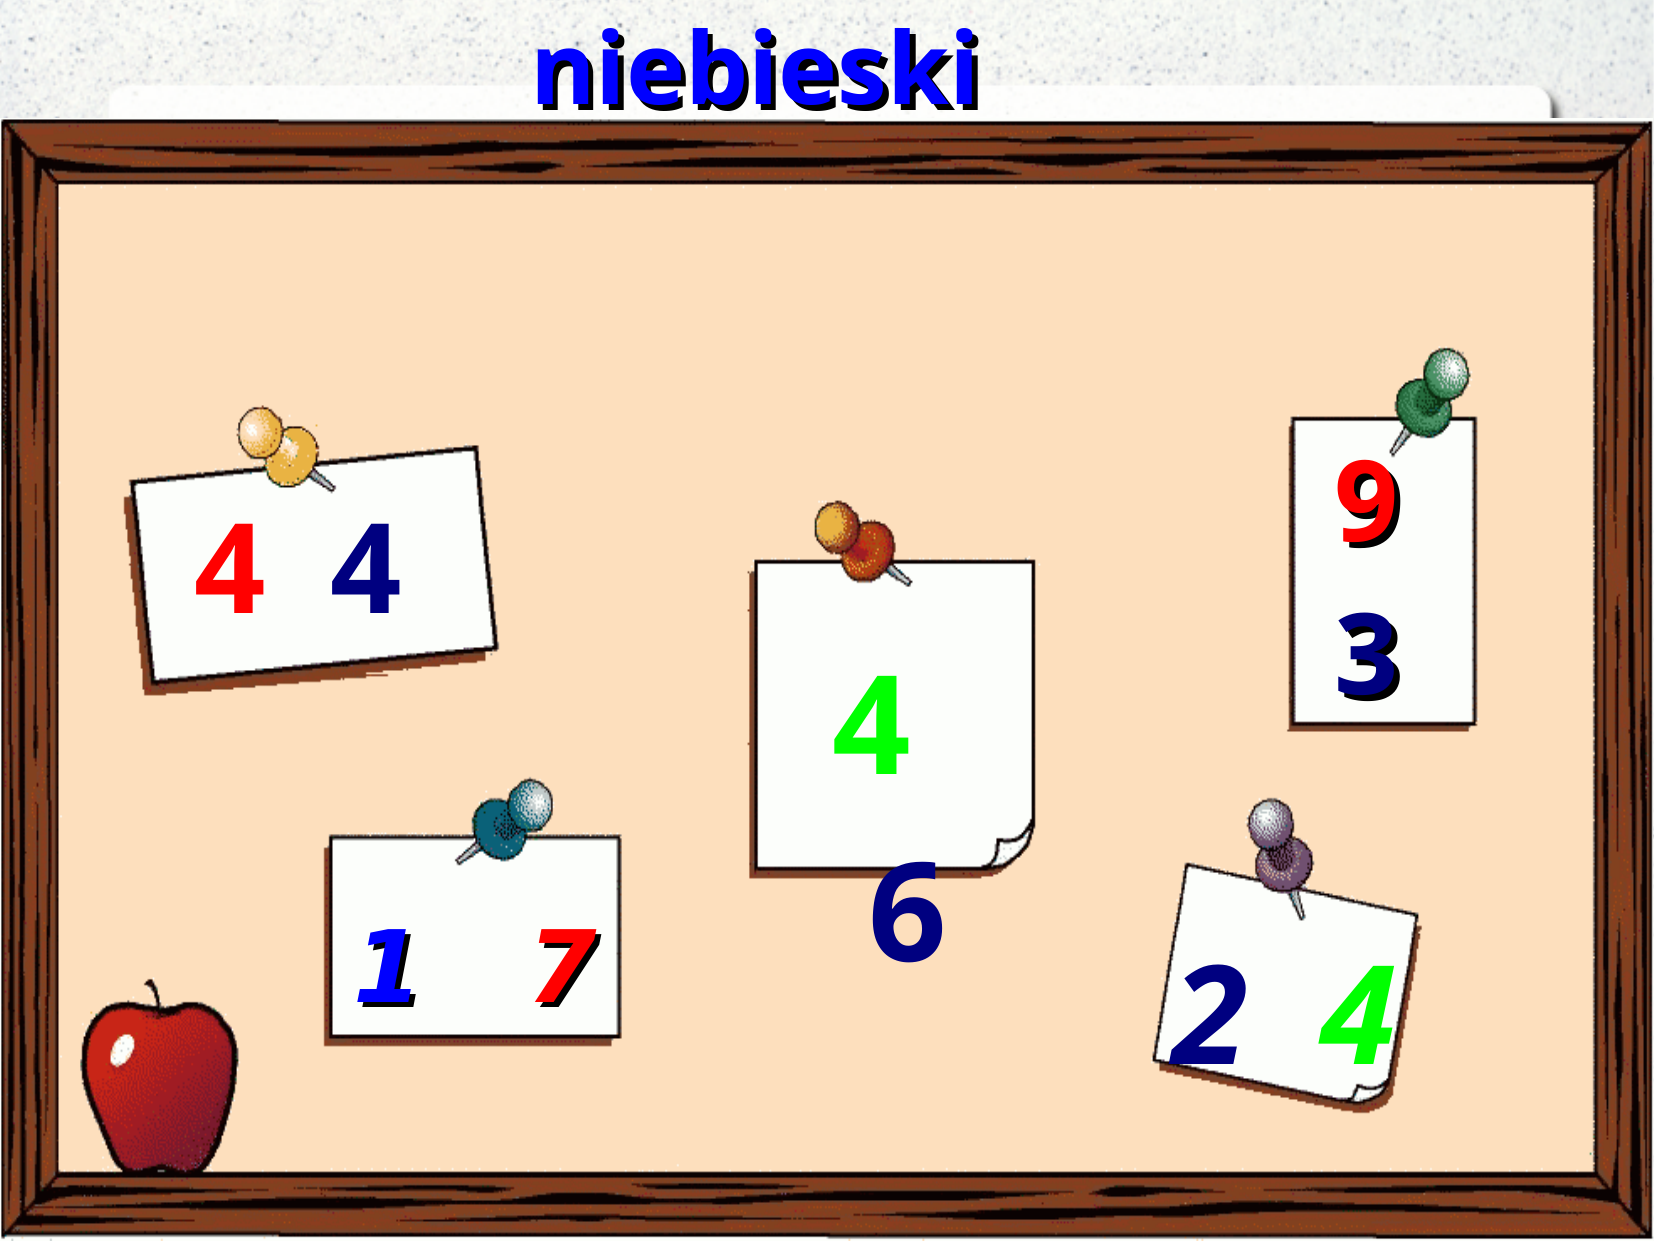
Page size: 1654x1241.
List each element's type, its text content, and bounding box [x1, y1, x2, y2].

picture [0, 0, 1654, 1241]
text_box 4 6 [767, 620, 1048, 803]
text_box niebieski [354, 0, 1182, 146]
text_box 4 4 [153, 472, 443, 664]
text_box 9 3 [1226, 413, 1506, 742]
text_box 1 7 [330, 902, 621, 1034]
text_box 2 4 [1151, 909, 1418, 1093]
